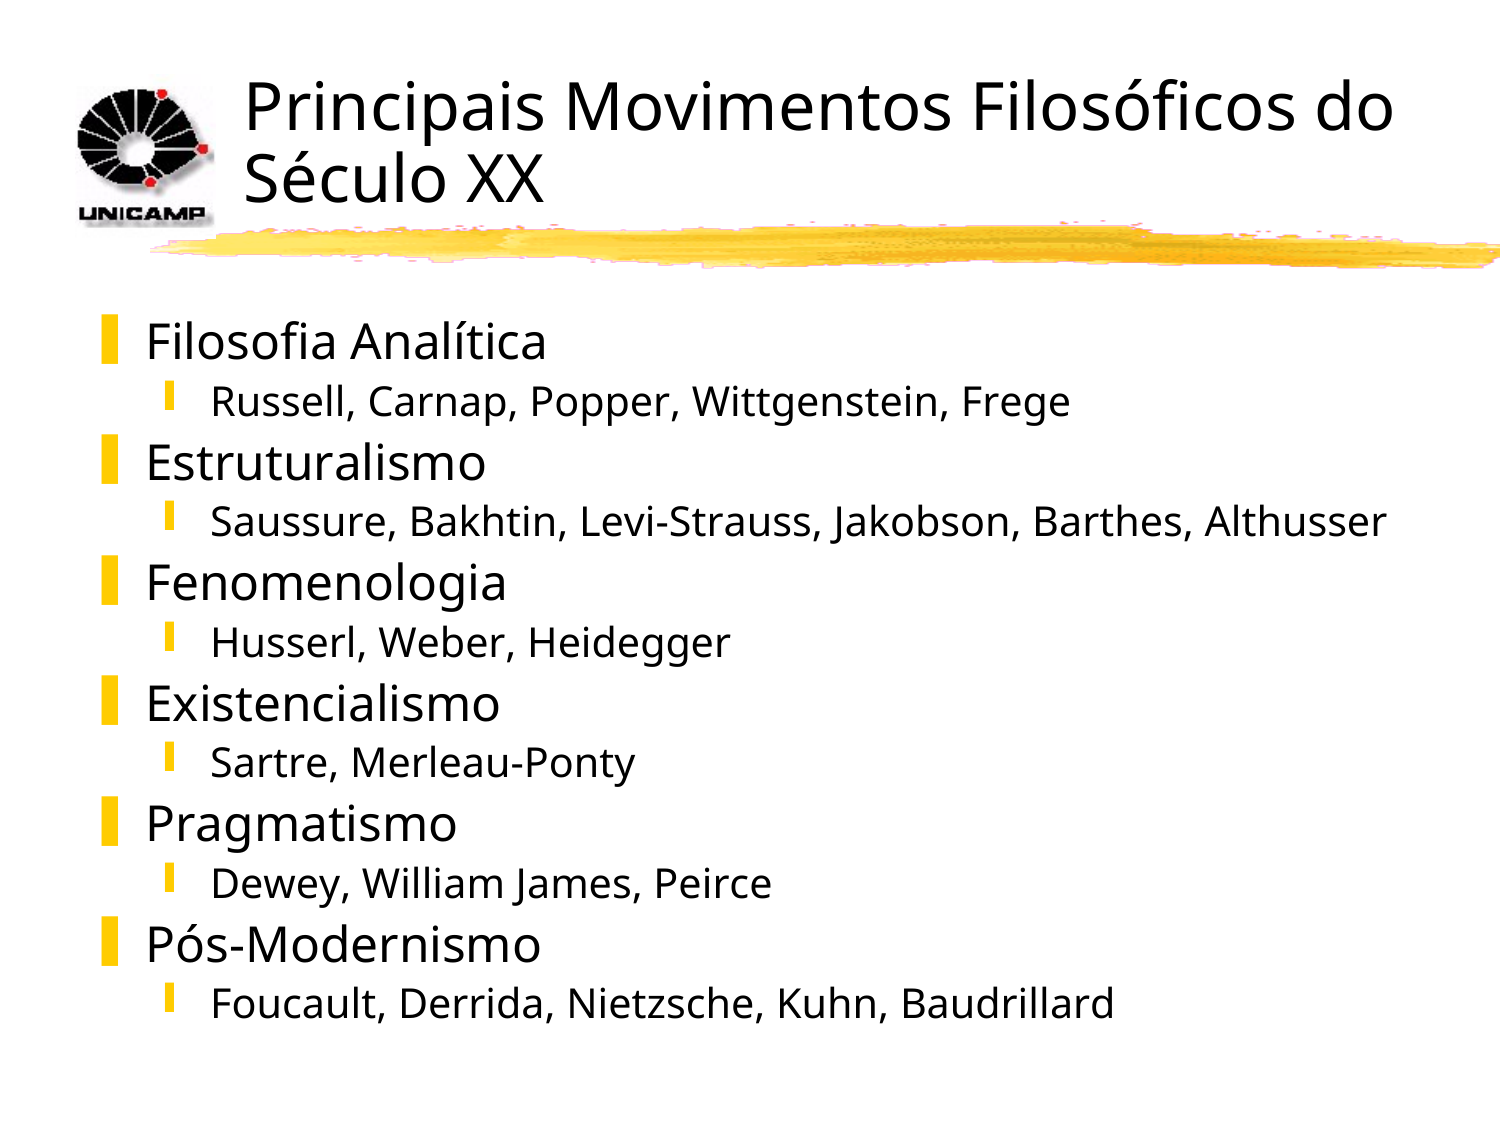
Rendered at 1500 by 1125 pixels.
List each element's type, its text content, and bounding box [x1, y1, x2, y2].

title Principais Movimentos Filosóficos do Século XX [229, 36, 1430, 225]
list Filosofia Analítica Russell, Carnap, Popper, Wittgenstein, Frege Estruturalismo Saussure, Bakhtin, Levi-Strauss, Jakobson, Barthes, Althusser Fenomenologia Husserl, Weber, Heidegger Existencialismo Sartre, Merleau-Ponty Pragmatismo Dewey, William James, Peirce Pós-Modernismo Foucault, Derrida, Nietzsche, Kuhn, Baudrillard [74, 309, 1417, 1089]
picture [75, 74, 1500, 279]
